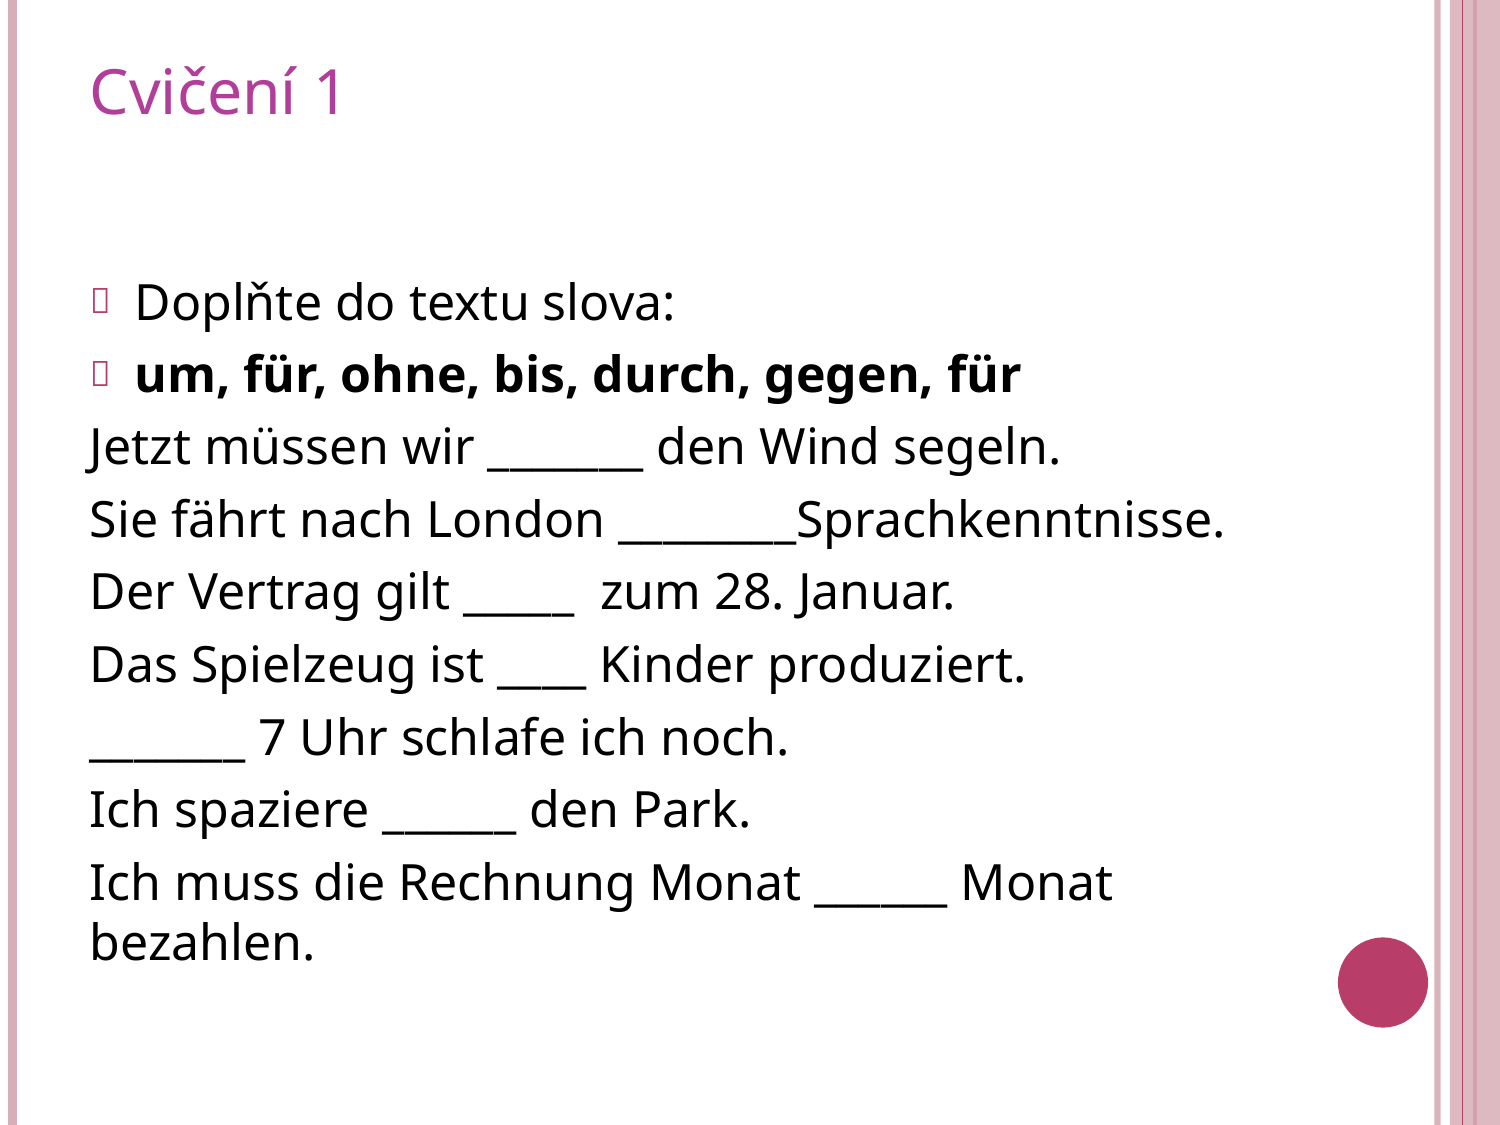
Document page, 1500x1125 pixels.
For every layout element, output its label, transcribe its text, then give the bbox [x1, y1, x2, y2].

list Doplňte do textu slova: um, für, ohne, bis, durch, gegen, für Jetzt müssen wir _______ den Wind segeln. Sie fährt nach London ________Sprachkenntnisse. Der Vertrag gilt _____ zum 28. Januar. Das Spielzeug ist ____ Kinder produziert. _______ 7 Uhr schlafe ich noch. Ich spaziere ______ den Park. Ich muss die Rechnung Monat ______ Monat bezahlen. [75, 262, 1300, 1062]
title Cvičení 1 [75, 45, 1300, 233]
